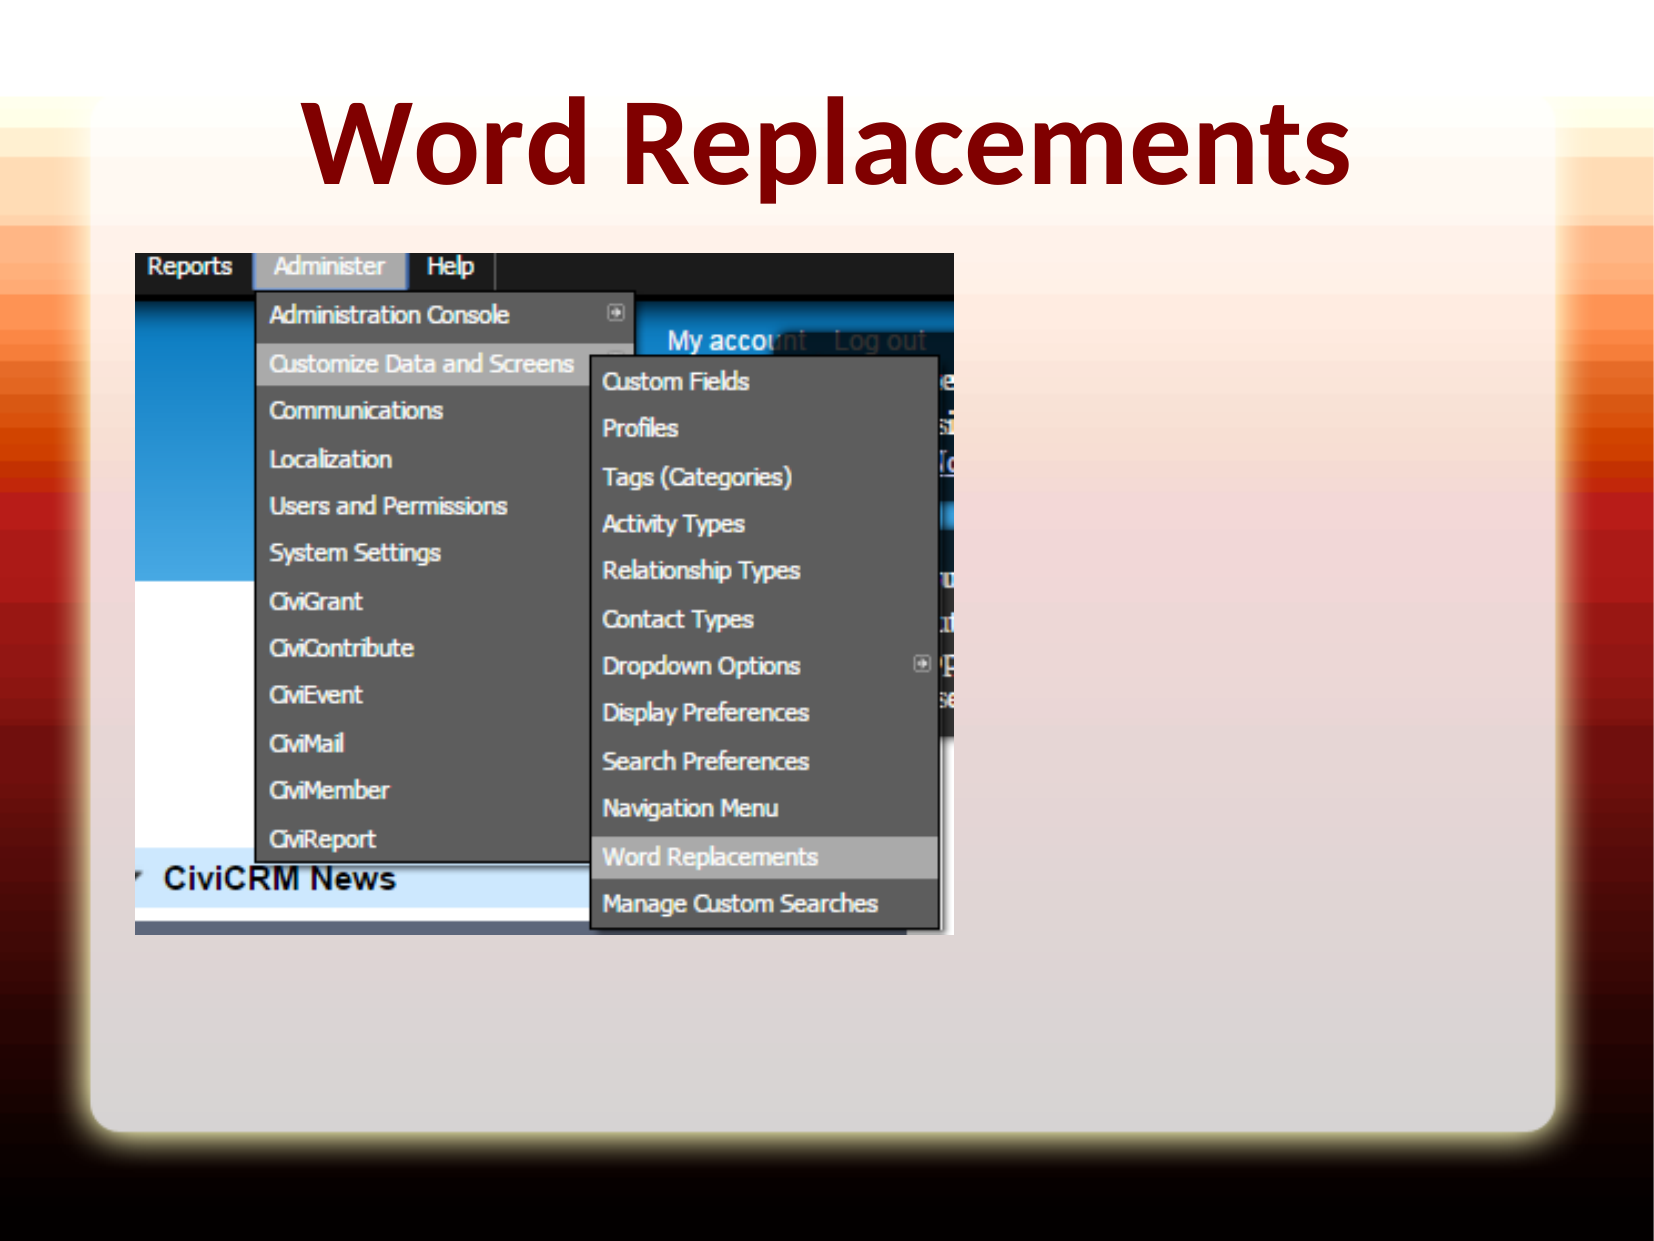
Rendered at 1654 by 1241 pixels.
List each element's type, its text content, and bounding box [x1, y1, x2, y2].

picture [0, 0, 1654, 1241]
title Word Replacements [118, 49, 1536, 257]
